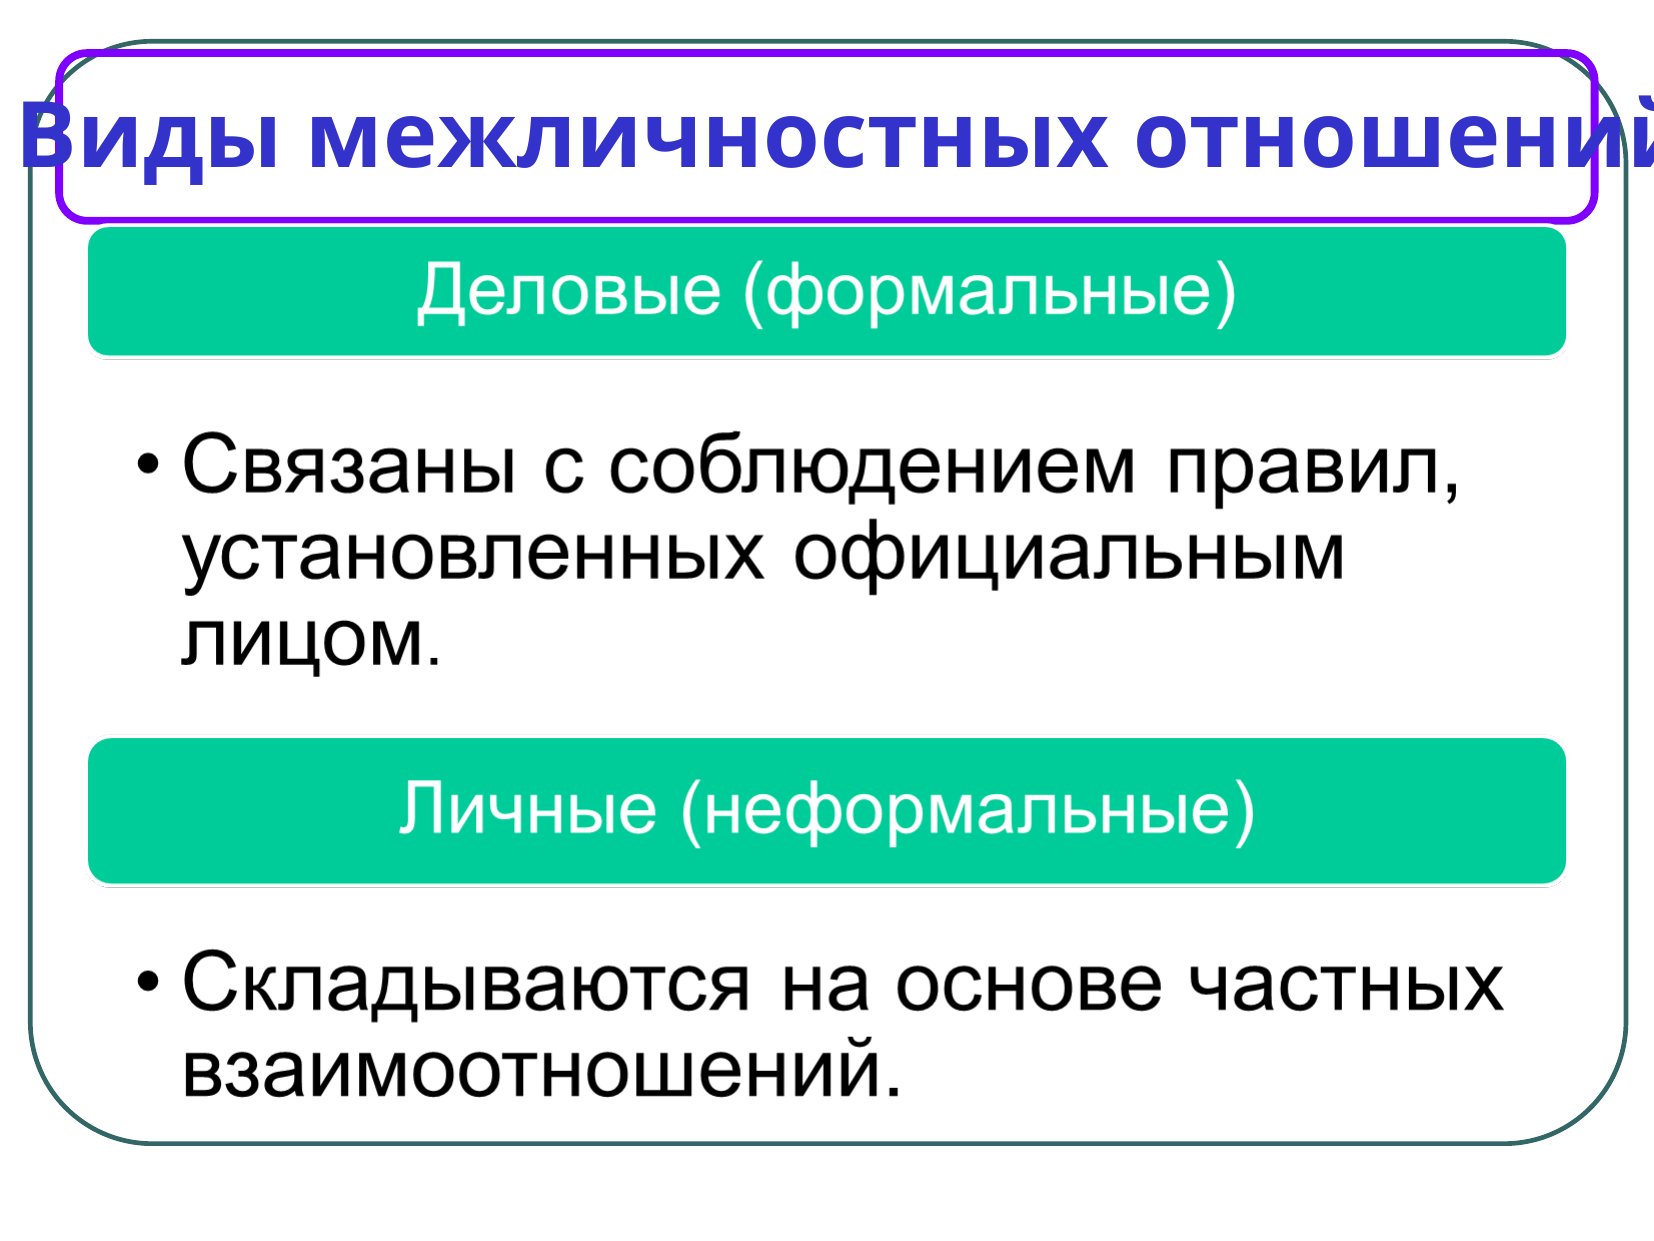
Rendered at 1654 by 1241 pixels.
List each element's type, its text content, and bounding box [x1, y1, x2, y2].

text_box Виды межличностных отношений [59, 53, 1595, 221]
picture [84, 223, 1578, 1178]
